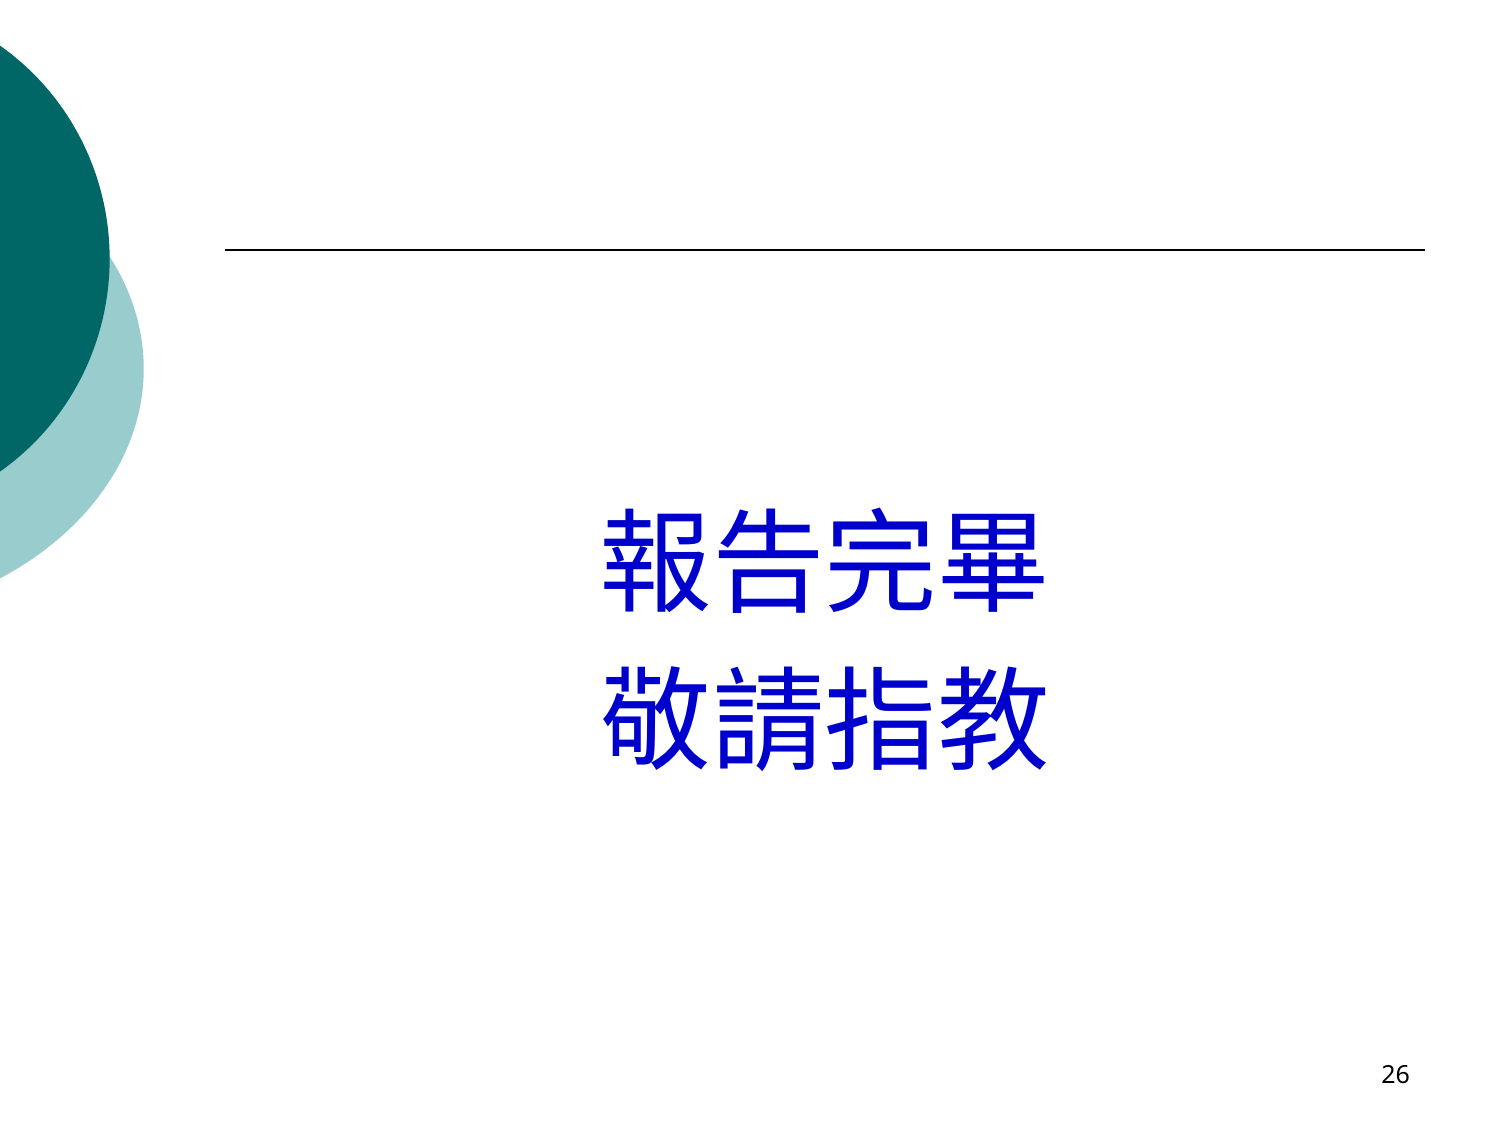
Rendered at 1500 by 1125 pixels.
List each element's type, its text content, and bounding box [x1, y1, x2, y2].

slide_number <number> [1074, 1025, 1425, 1100]
list 報告完畢 敬請指教 [224, 299, 1425, 975]
